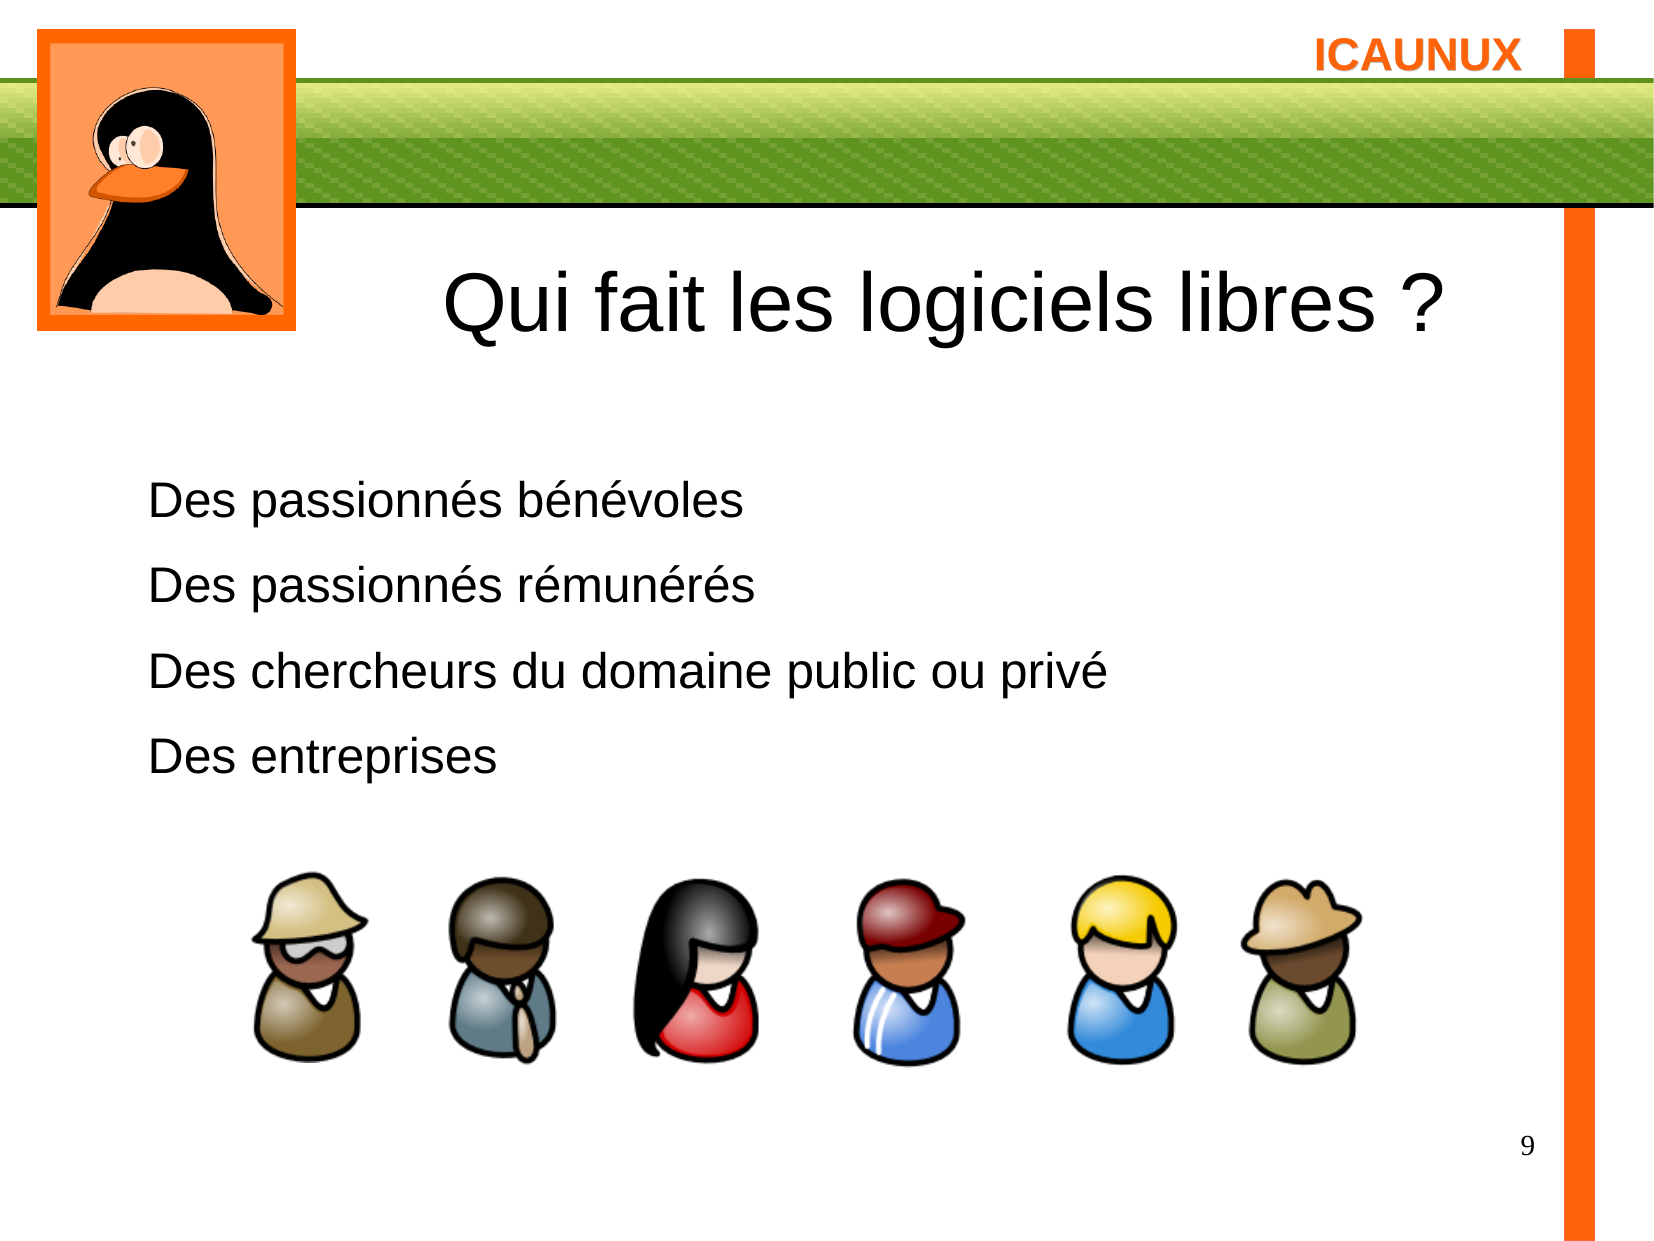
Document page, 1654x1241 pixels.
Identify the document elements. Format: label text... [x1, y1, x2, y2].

list Des passionnés bénévoles Des passionnés rémunérés Des chercheurs du domaine public ou privé Des entreprises [147, 472, 1571, 1109]
picture [602, 873, 798, 1069]
title Qui fait les logiciels libres ? [354, 236, 1536, 370]
picture [212, 867, 601, 1068]
picture [1025, 871, 1398, 1068]
picture [807, 871, 1003, 1068]
picture [0, 29, 1654, 331]
